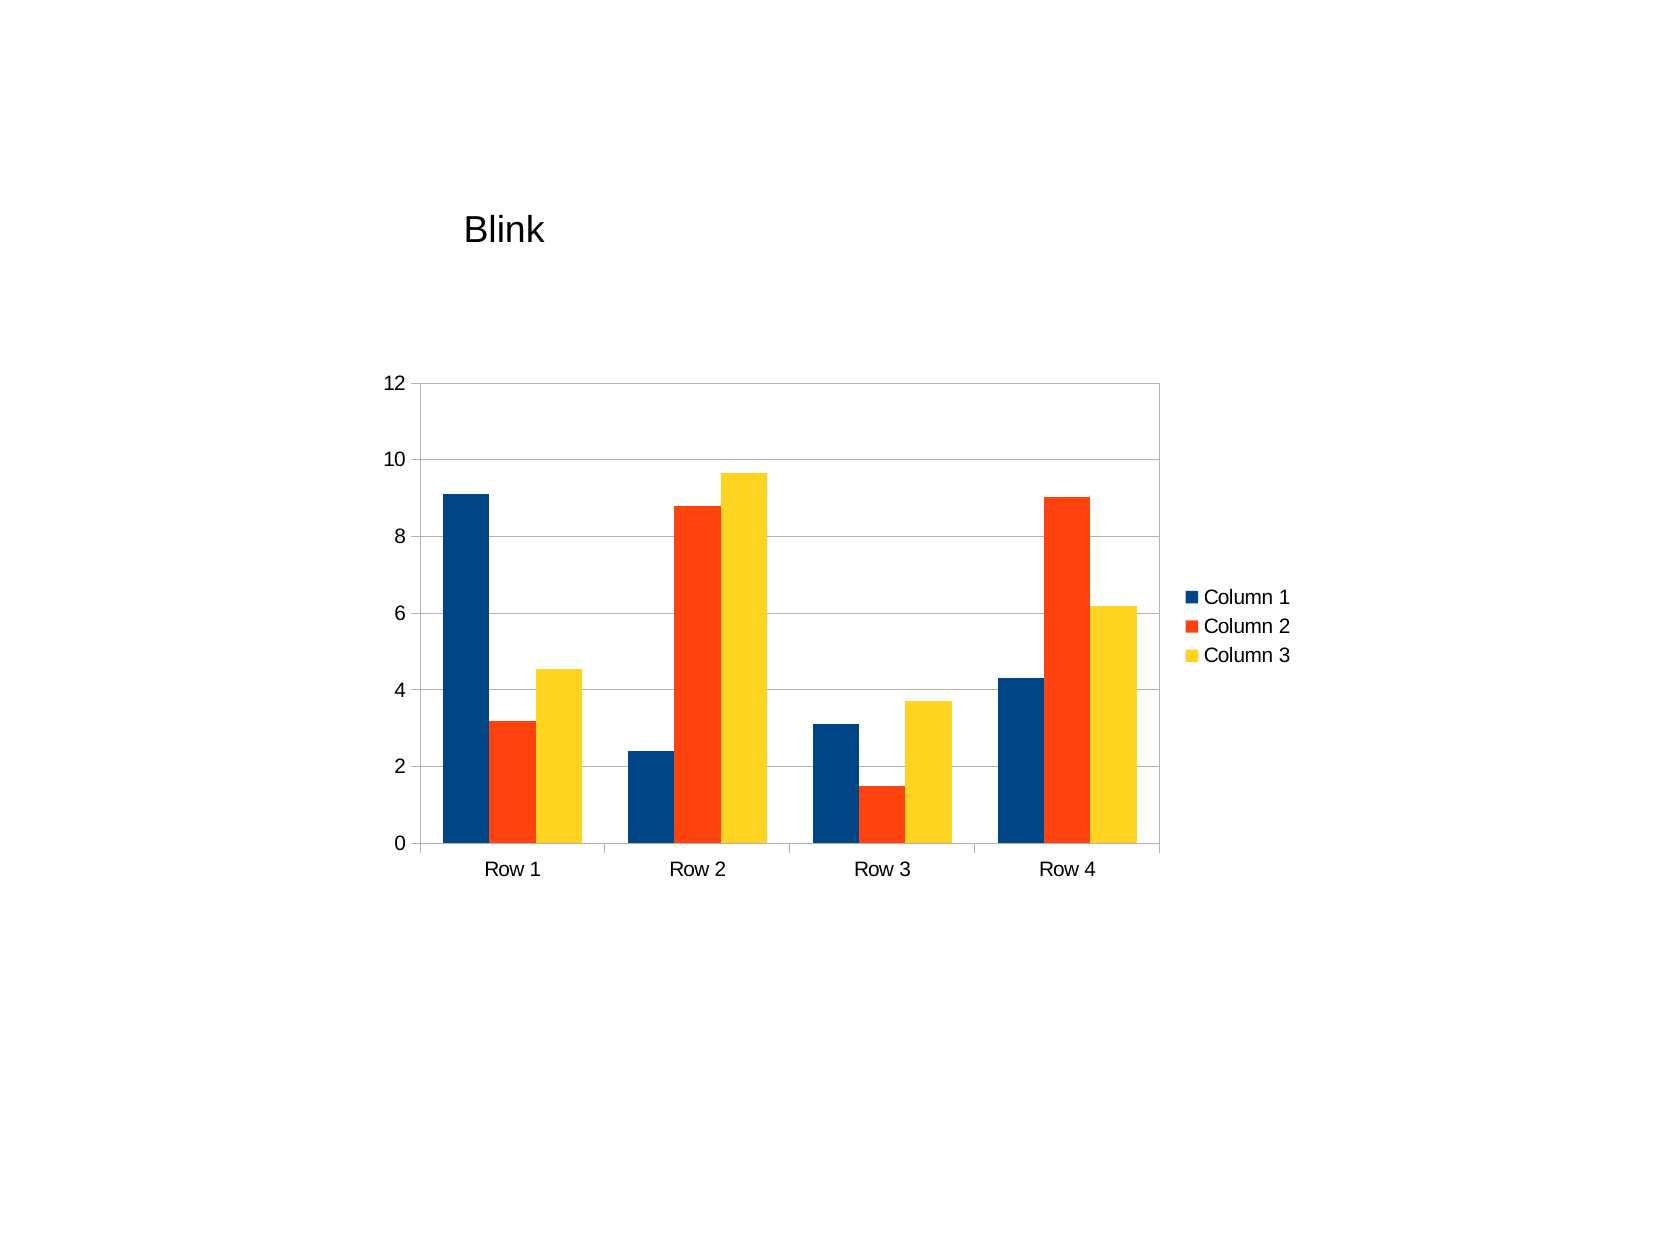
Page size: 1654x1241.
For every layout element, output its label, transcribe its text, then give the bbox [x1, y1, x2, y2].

text_box Blink [448, 200, 1158, 258]
chart [364, 360, 1310, 893]
